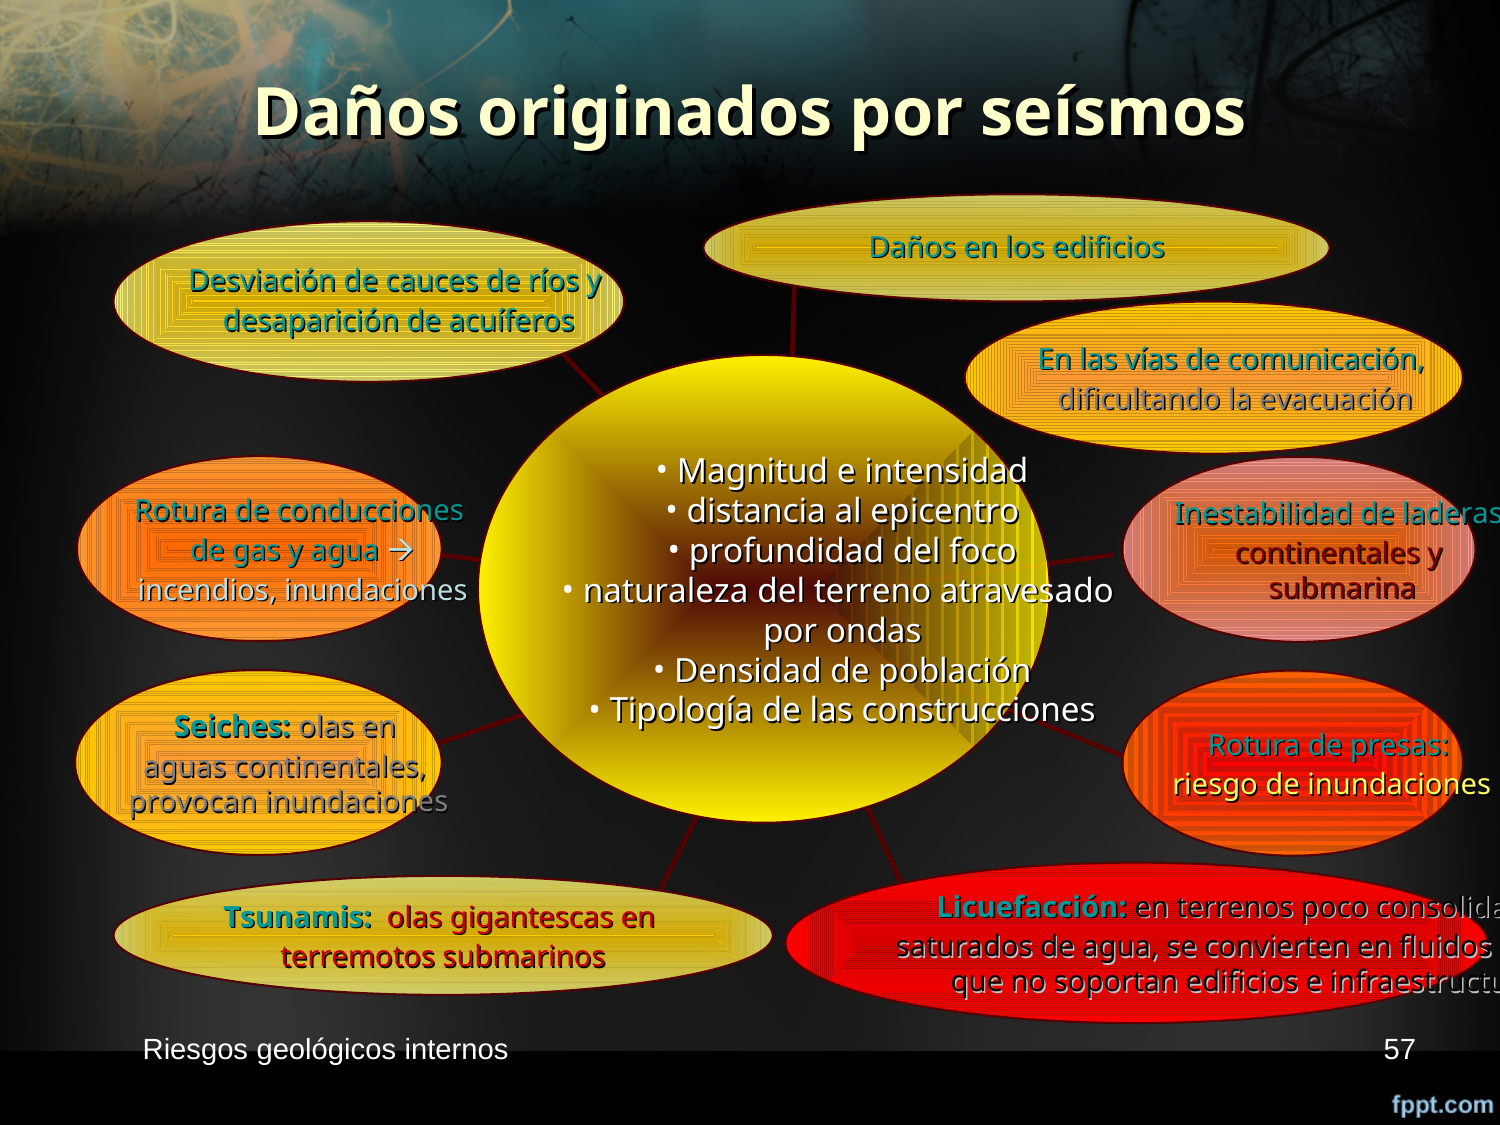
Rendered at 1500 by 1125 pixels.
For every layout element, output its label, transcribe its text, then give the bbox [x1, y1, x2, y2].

text_box En las vías de comunicación, dificultando la evacuación [964, 301, 1464, 454]
text_box Riesgos geológicos internos [88, 1023, 564, 1102]
text_box Magnitud e intensidad distancia al epicentro profundidad del foco naturaleza del terreno atravesado por ondas Densidad de población Tipología de las construcciones [477, 354, 1050, 823]
title Daños originados por seísmos [75, 45, 1426, 173]
picture [0, 0, 1500, 1125]
text_box Rotura de conducciones de gas y agua  incendios, inundaciones [76, 456, 442, 642]
text_box Desviación de cauces de ríos y desaparición de acuíferos [113, 221, 625, 382]
text_box Seiches: olas en aguas continentales, provocan inundaciones [74, 669, 442, 856]
text_box Tsunamis: olas gigantescas en terremotos submarinos [113, 875, 773, 995]
text_box Licuefacción: en terrenos poco consolidados, saturados de agua, se convierten en fluidos móviles que no soportan edificios e infraestructuras [785, 862, 1488, 1024]
text_box Daños en los edificios [703, 194, 1330, 302]
text_box <número> [1080, 1023, 1431, 1102]
text_box Inestabilidad de laderas continentales y submarina [1122, 456, 1476, 642]
text_box Rotura de presas: riesgo de inundaciones [1122, 670, 1464, 856]
